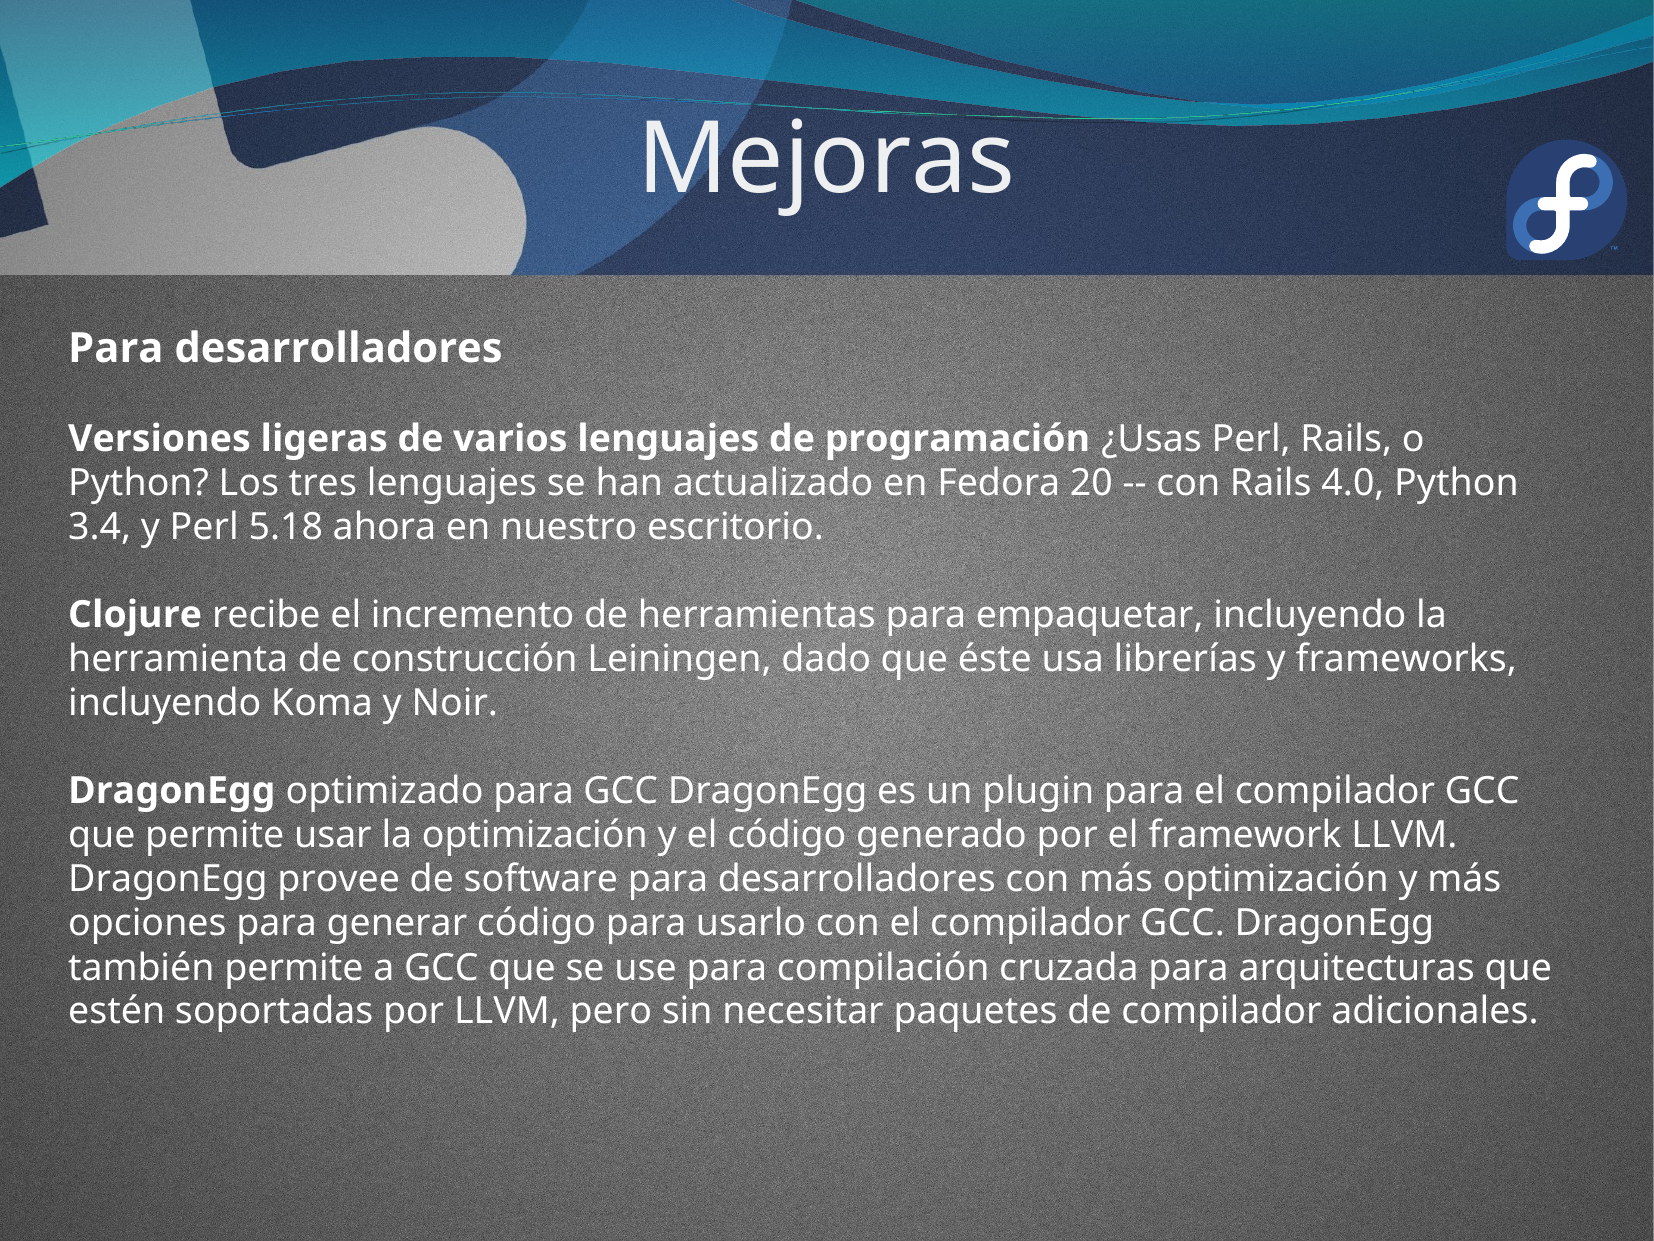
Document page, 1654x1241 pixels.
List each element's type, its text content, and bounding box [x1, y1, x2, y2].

text_box Para desarrolladores Versiones ligeras de varios lenguajes de programación ¿Usas Perl, Rails, o Python? Los tres lenguajes se han actualizado en Fedora 20 -- con Rails 4.0, Python 3.4, y Perl 5.18 ahora en nuestro escritorio. Clojure recibe el incremento de herramientas para empaquetar, incluyendo la herramienta de construcción Leiningen, dado que éste usa librerías y frameworks, incluyendo Koma y Noir. DragonEgg optimizado para GCC DragonEgg es un plugin para el compilador GCC que permite usar la optimización y el código generado por el framework LLVM. DragonEgg provee de software para desarrolladores con más optimización y más opciones para generar código para usarlo con el compilador GCC. DragonEgg también permite a GCC que se use para compilación cruzada para arquitecturas que estén soportadas por LLVM, pero sin necesitar paquetes de compilador adicionales. [53, 315, 1589, 1041]
text_box Mejoras [88, 53, 1565, 260]
picture [0, 0, 1654, 1241]
